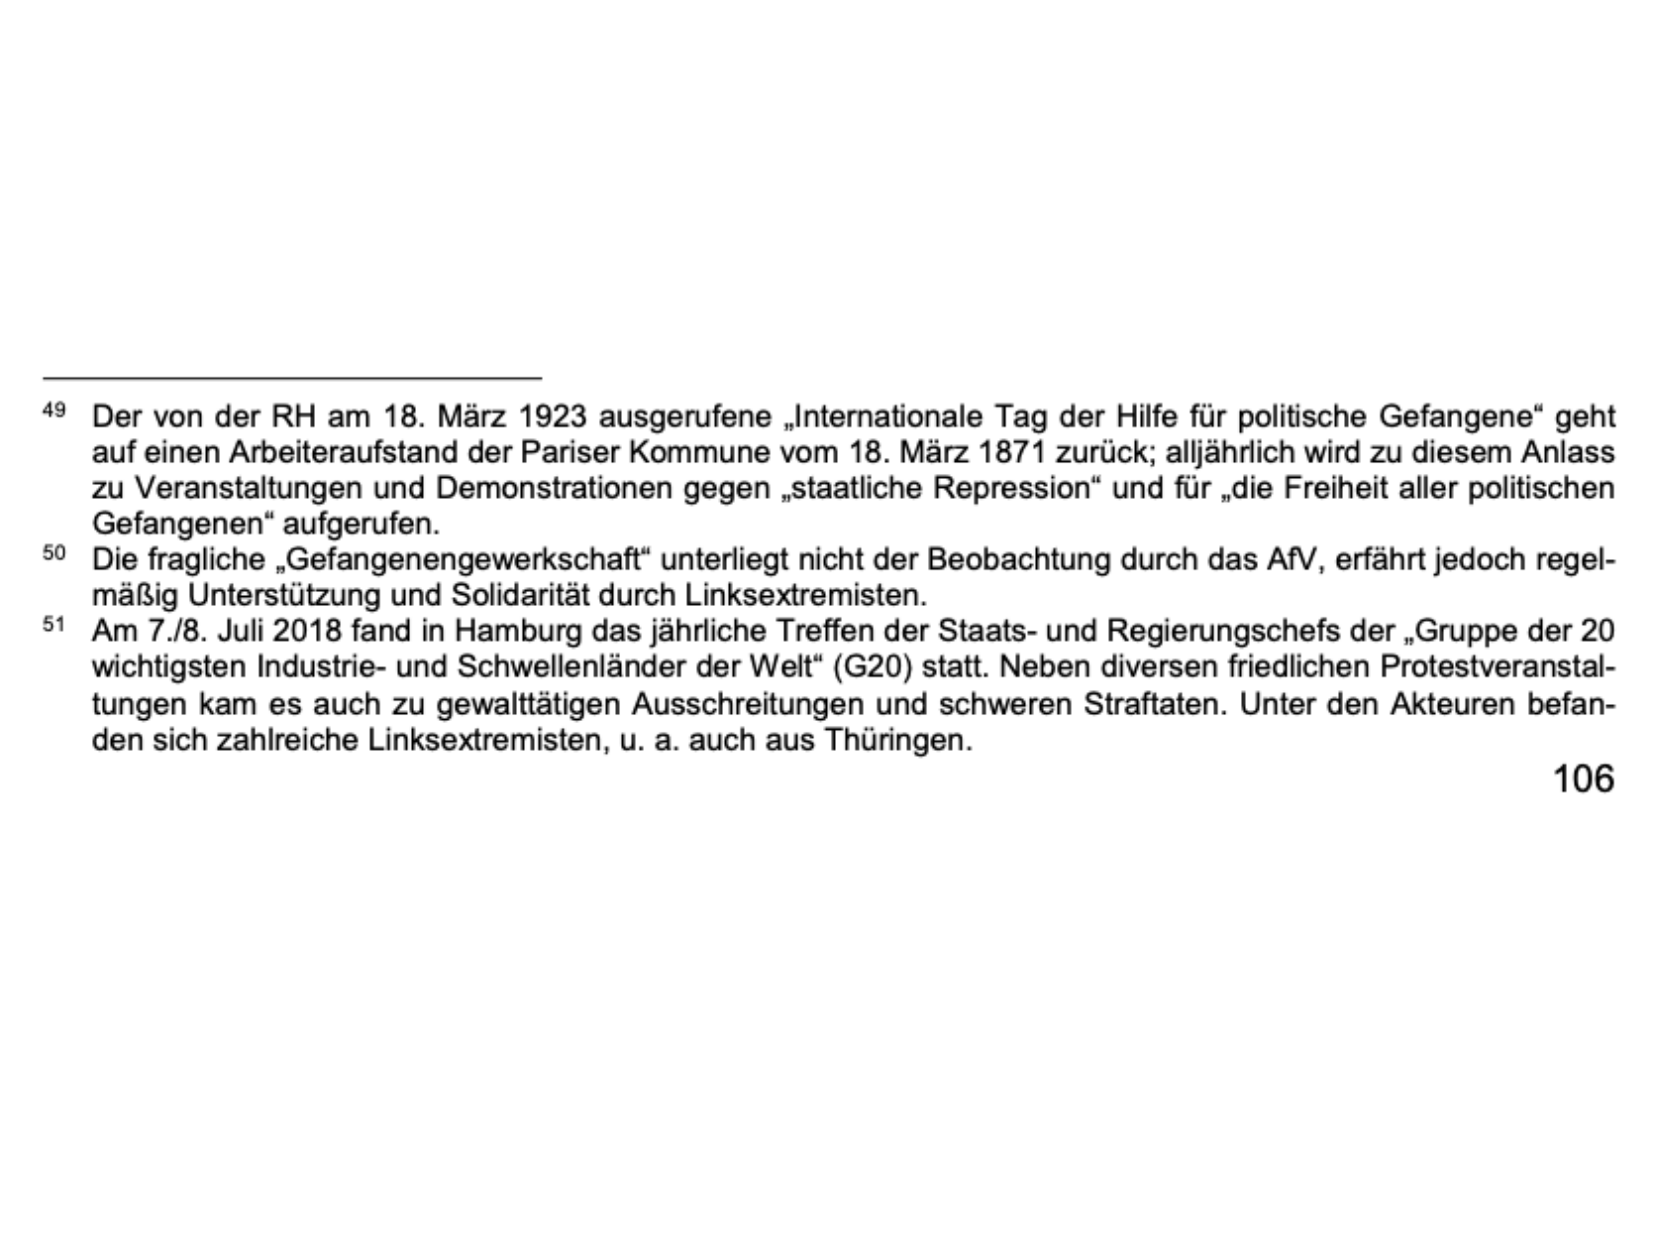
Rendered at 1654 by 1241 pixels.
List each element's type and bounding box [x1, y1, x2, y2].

picture [0, 350, 1654, 842]
